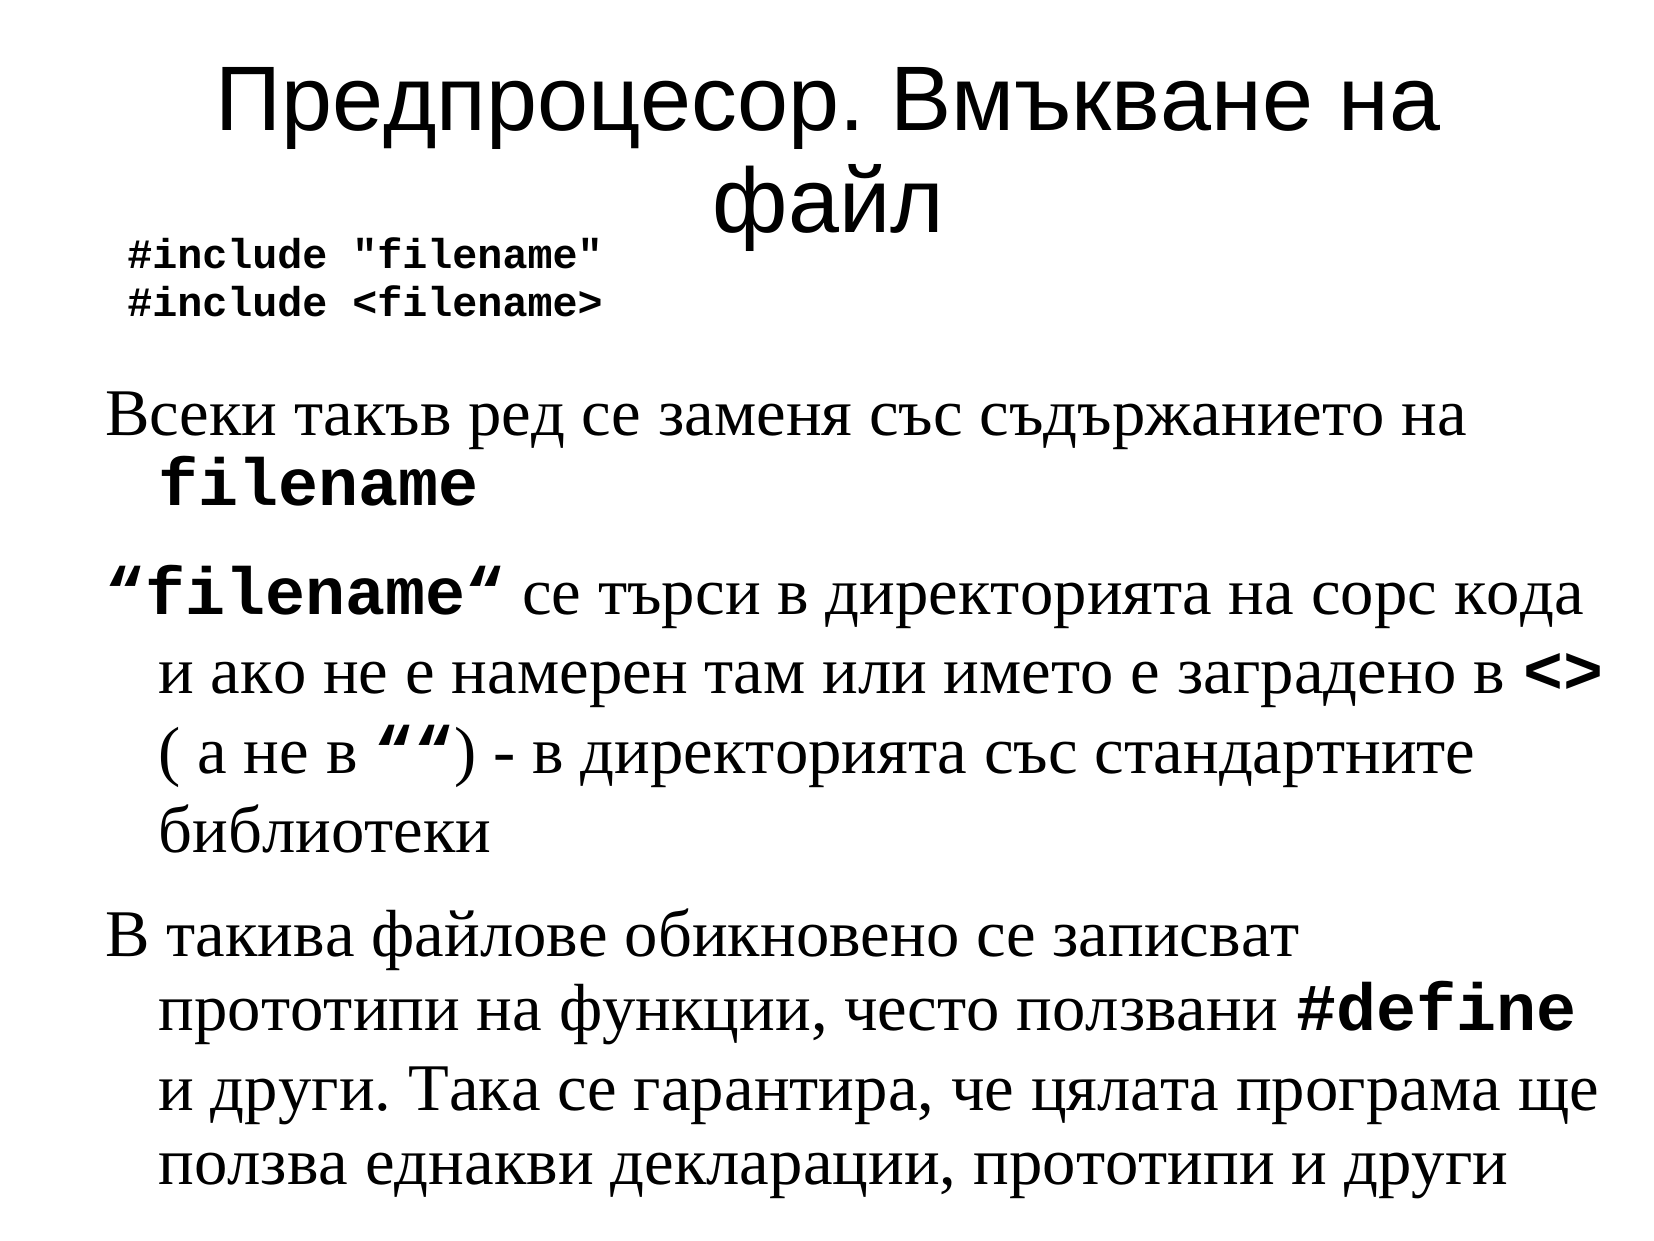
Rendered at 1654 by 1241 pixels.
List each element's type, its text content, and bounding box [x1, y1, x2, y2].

title Предпроцесор. Вмъкване на файл [102, 46, 1555, 254]
text_box #include "filename" #include <filename> [112, 226, 1511, 375]
list Всеки такъв ред се заменя със съдържанието на filename “filename“ се търси в директорията на сорс кода и ако не е намерен там или името е заградено в <> ( а не в ““) - в директорията със стандартните библиотеки В такива файлове обикновено се записват прототипи на функции, често ползвани #define и други. Така се гарантира, че цялата програма ще ползва еднакви декларации, прототипи и други [87, 375, 1621, 1194]
